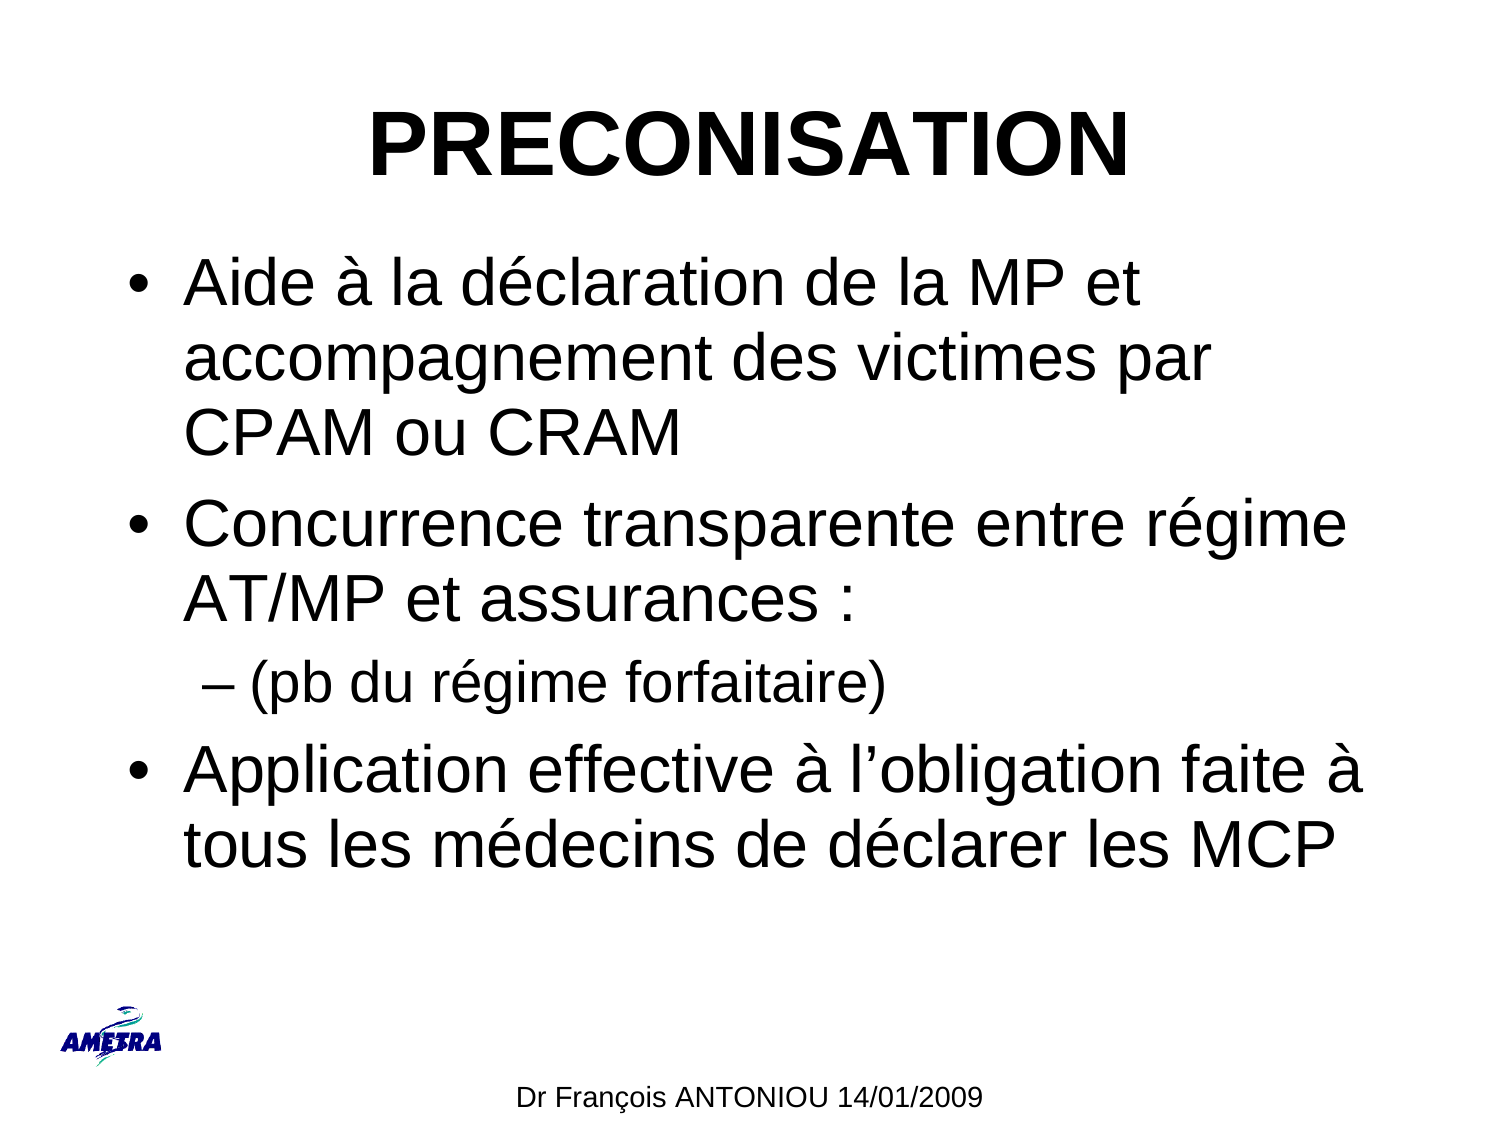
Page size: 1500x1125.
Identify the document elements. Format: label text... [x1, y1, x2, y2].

title PRECONISATION [112, 49, 1388, 237]
list Aide à la déclaration de la MP et accompagnement des victimes par CPAM ou CRAM Concurrence transparente entre régime AT/MP et assurances : (pb du régime forfaitaire) Application effective à l’obligation faite à tous les médecins de déclarer les MCP [112, 237, 1388, 913]
picture [41, 984, 184, 1093]
